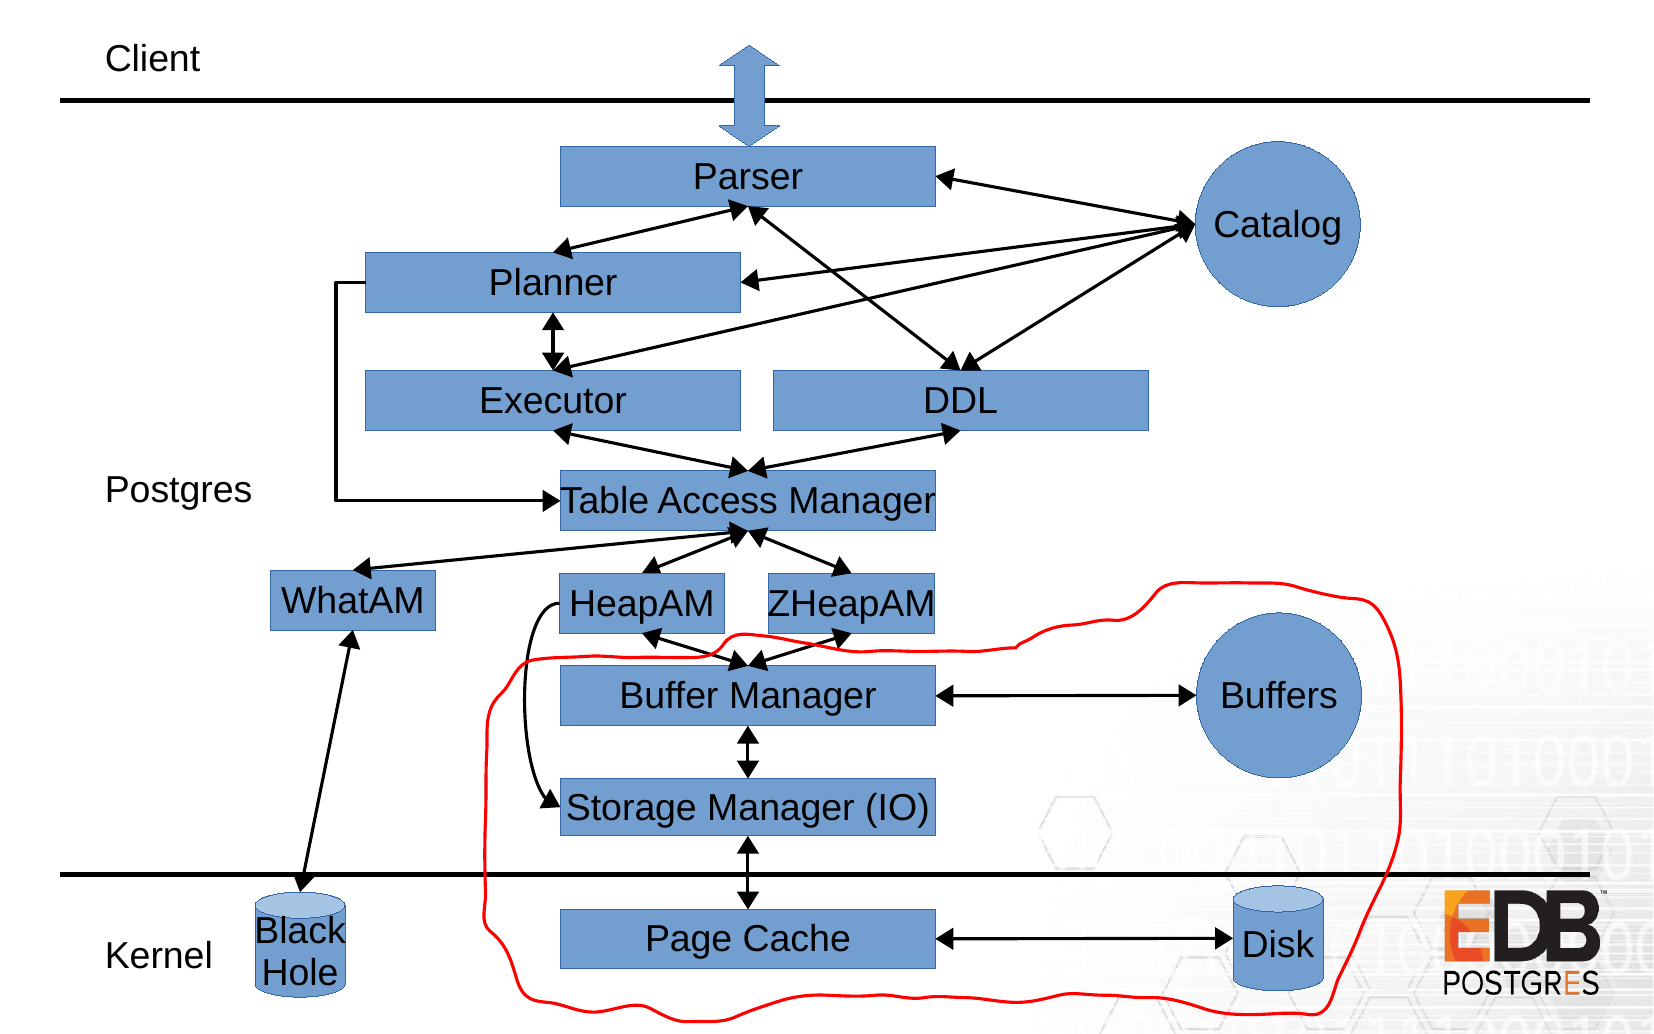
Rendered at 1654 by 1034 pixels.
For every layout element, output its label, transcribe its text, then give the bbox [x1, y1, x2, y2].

text_box Planner [365, 252, 741, 313]
text_box Page Cache [560, 909, 936, 969]
text_box Black Hole [255, 906, 346, 998]
text_box WhatAM [270, 570, 436, 631]
text_box Buffers [1196, 612, 1362, 778]
text_box Client [90, 30, 216, 87]
text_box Buffer Manager [560, 665, 936, 726]
text_box Postgres [90, 461, 268, 518]
text_box ZHeapAM [768, 573, 935, 634]
text_box Kernel [90, 927, 228, 985]
picture [0, 0, 1654, 1034]
text_box DDL [773, 370, 1149, 431]
text_box Executor [365, 370, 741, 431]
text_box Table Access Manager [560, 470, 936, 531]
text_box Parser [560, 146, 936, 207]
text_box Catalog [1195, 141, 1361, 307]
text_box HeapAM [559, 573, 725, 634]
text_box Disk [1233, 900, 1324, 991]
text_box Storage Manager (IO) [560, 778, 936, 836]
text_box [719, 45, 780, 147]
